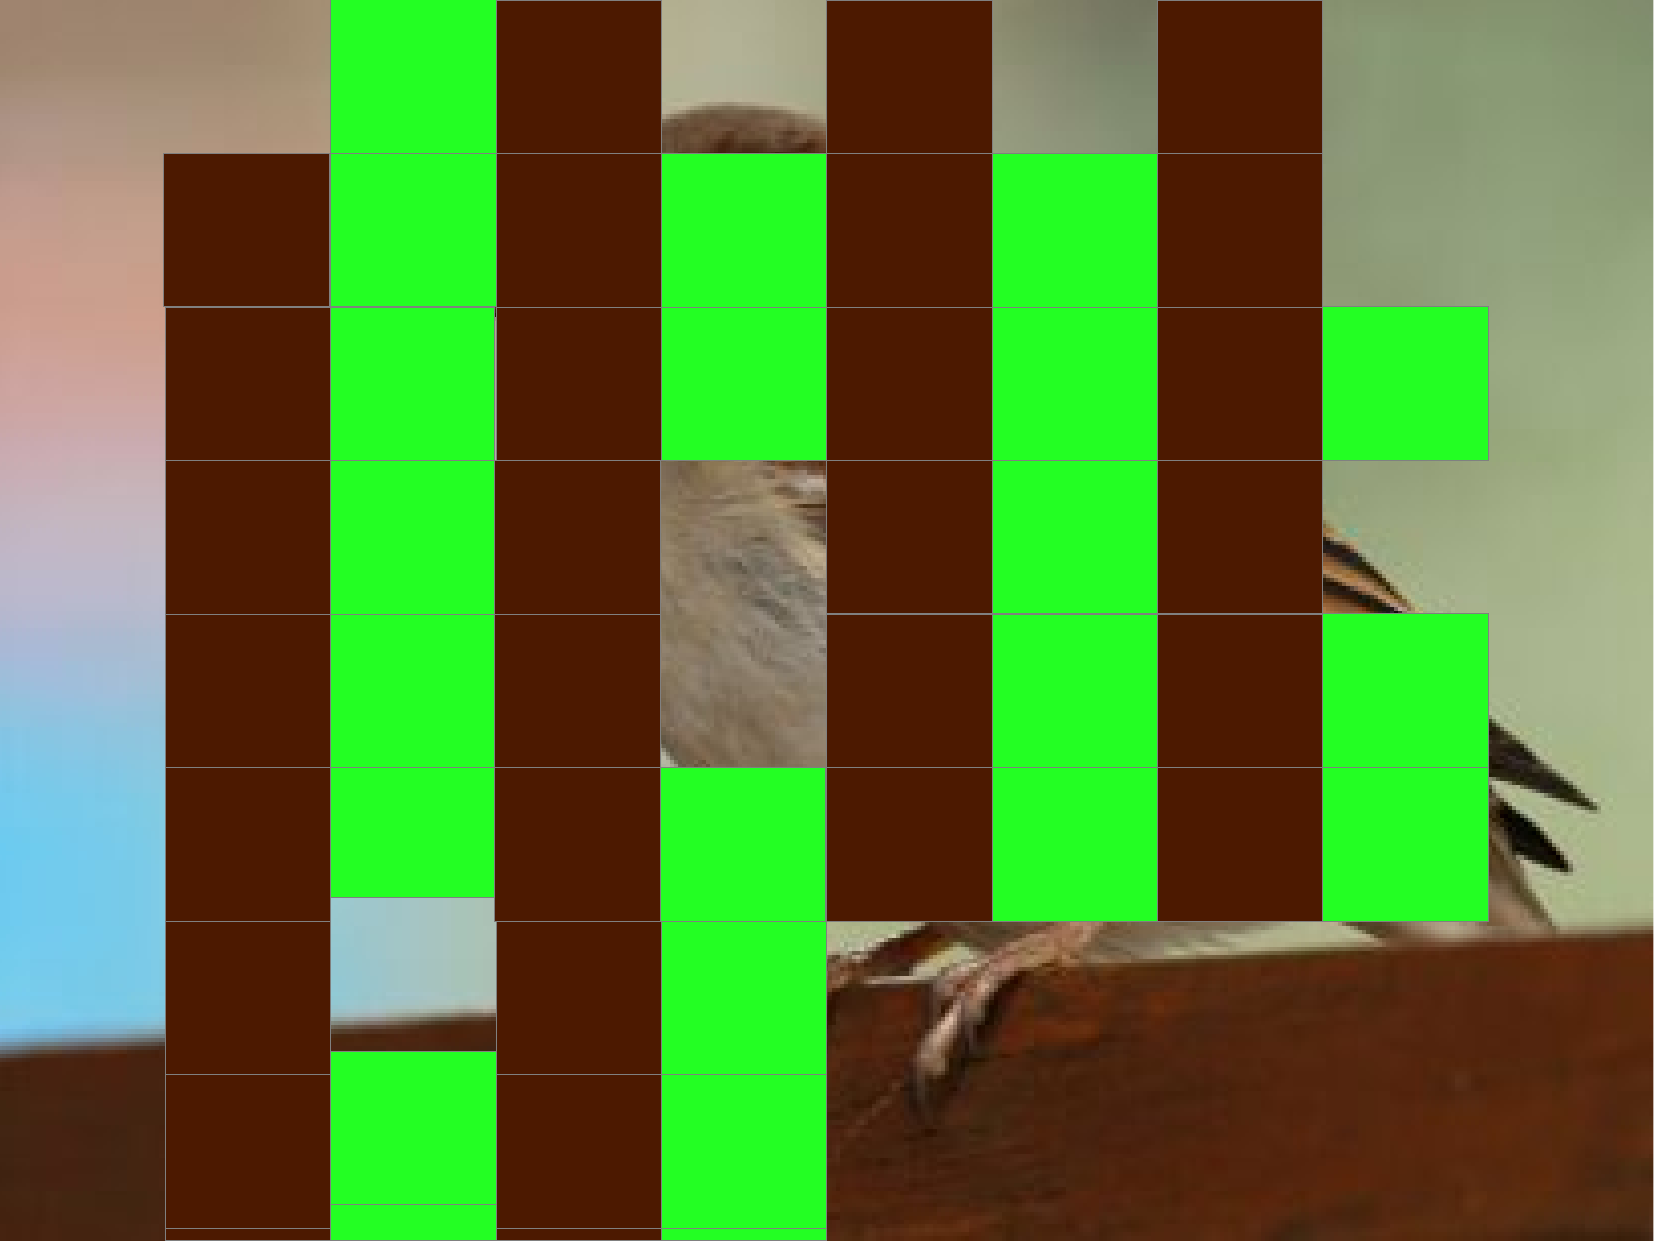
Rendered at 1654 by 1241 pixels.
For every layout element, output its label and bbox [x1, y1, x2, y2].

text_box [163, 0, 1489, 1241]
picture [661, 461, 826, 767]
picture [662, 0, 826, 153]
picture [331, 898, 496, 1051]
picture [827, 0, 1654, 1241]
picture [993, 0, 1157, 153]
picture [0, 0, 330, 1241]
